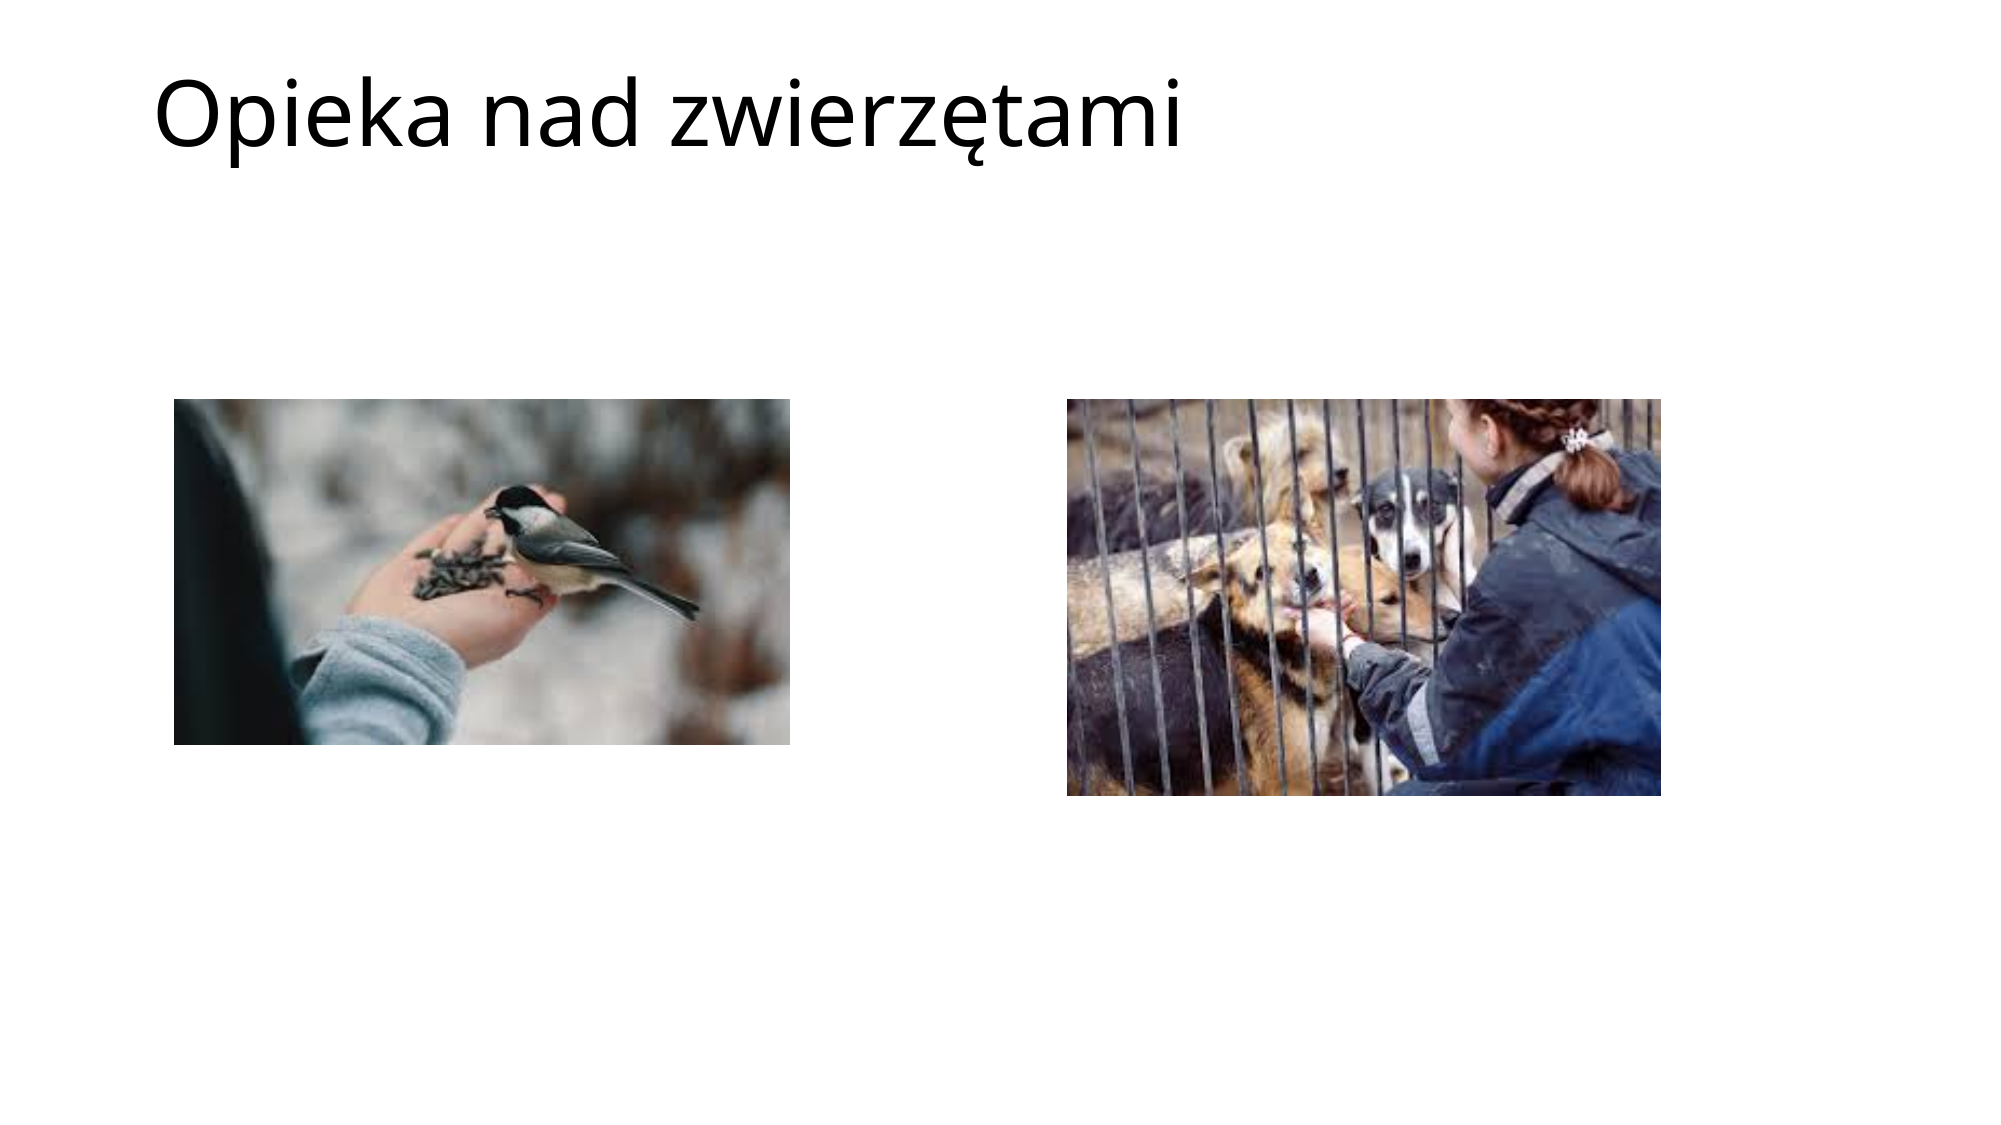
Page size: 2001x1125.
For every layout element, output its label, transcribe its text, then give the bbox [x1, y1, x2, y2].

picture [1067, 399, 1661, 796]
picture [174, 399, 790, 745]
title Opieka nad zwierzętami [137, 59, 1863, 278]
